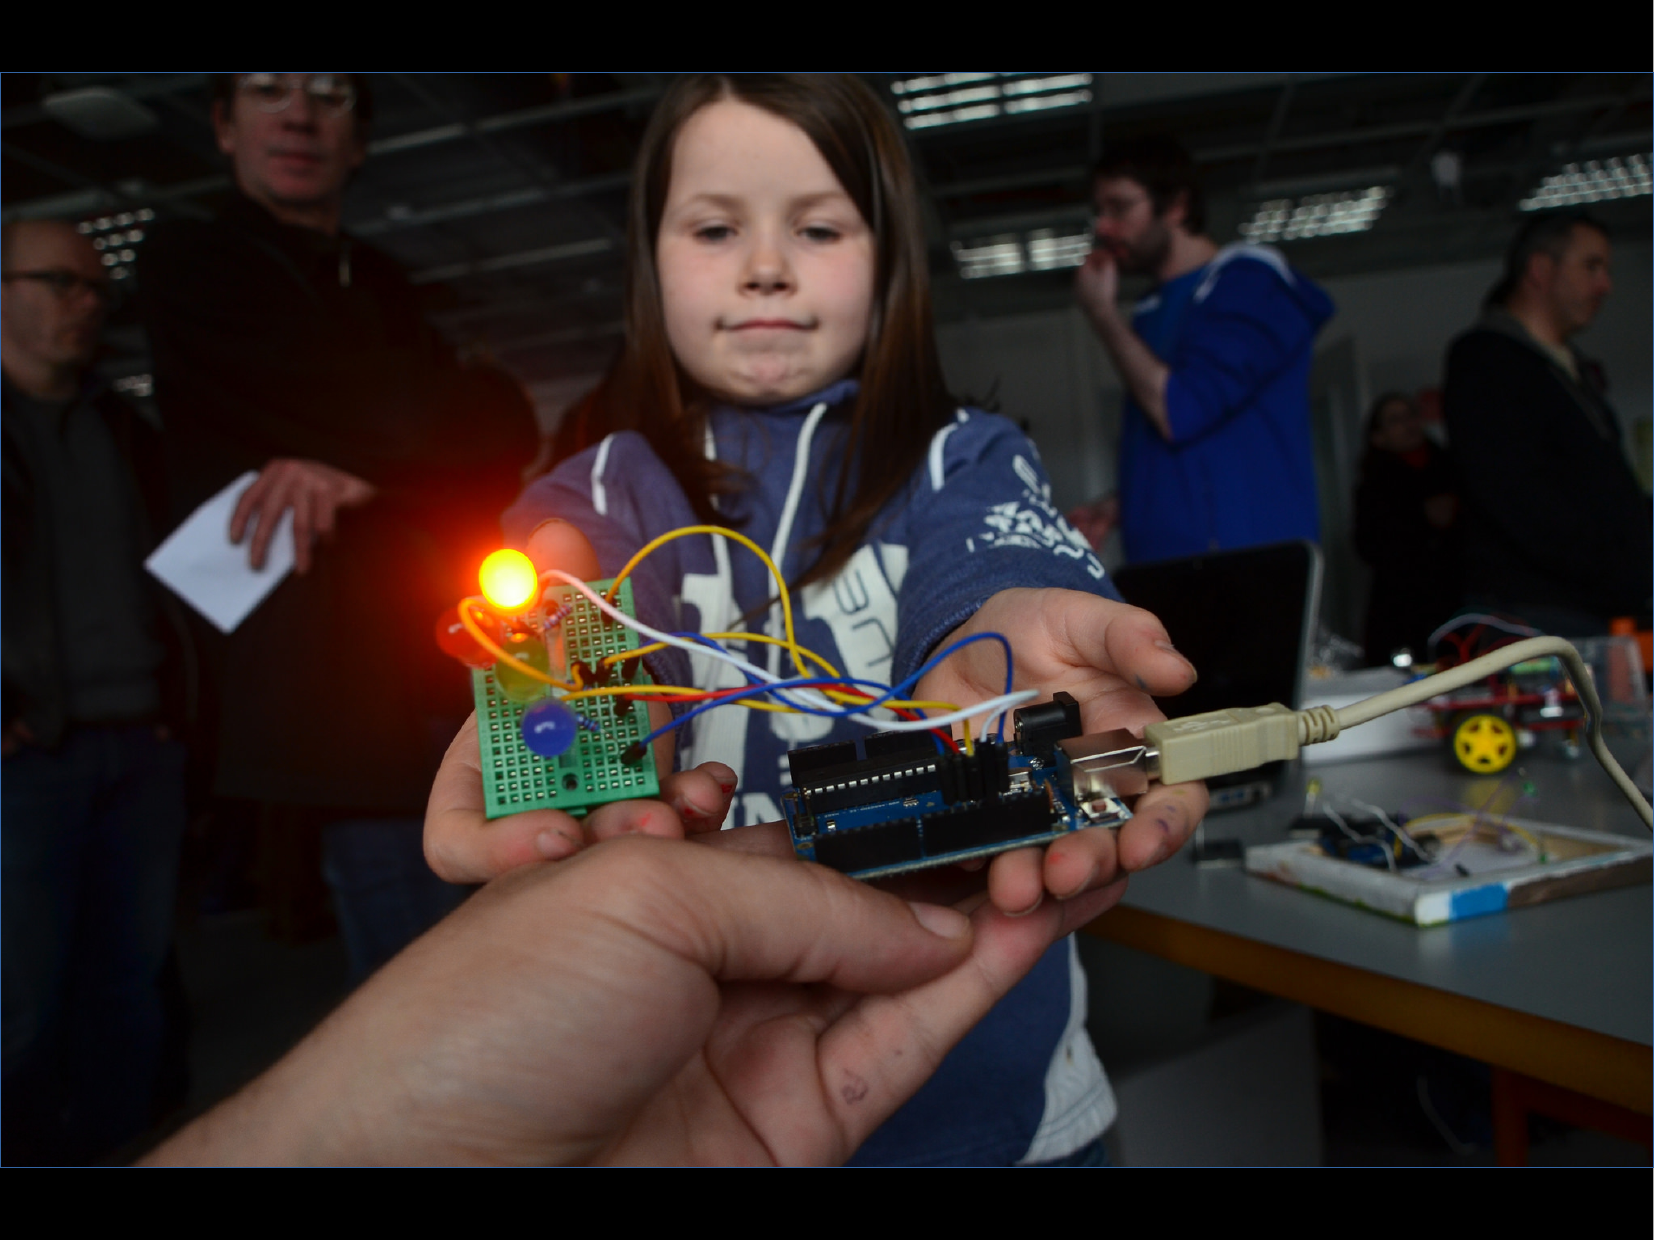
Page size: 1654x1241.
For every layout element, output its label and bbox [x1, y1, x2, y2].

picture [0, 72, 1654, 1168]
